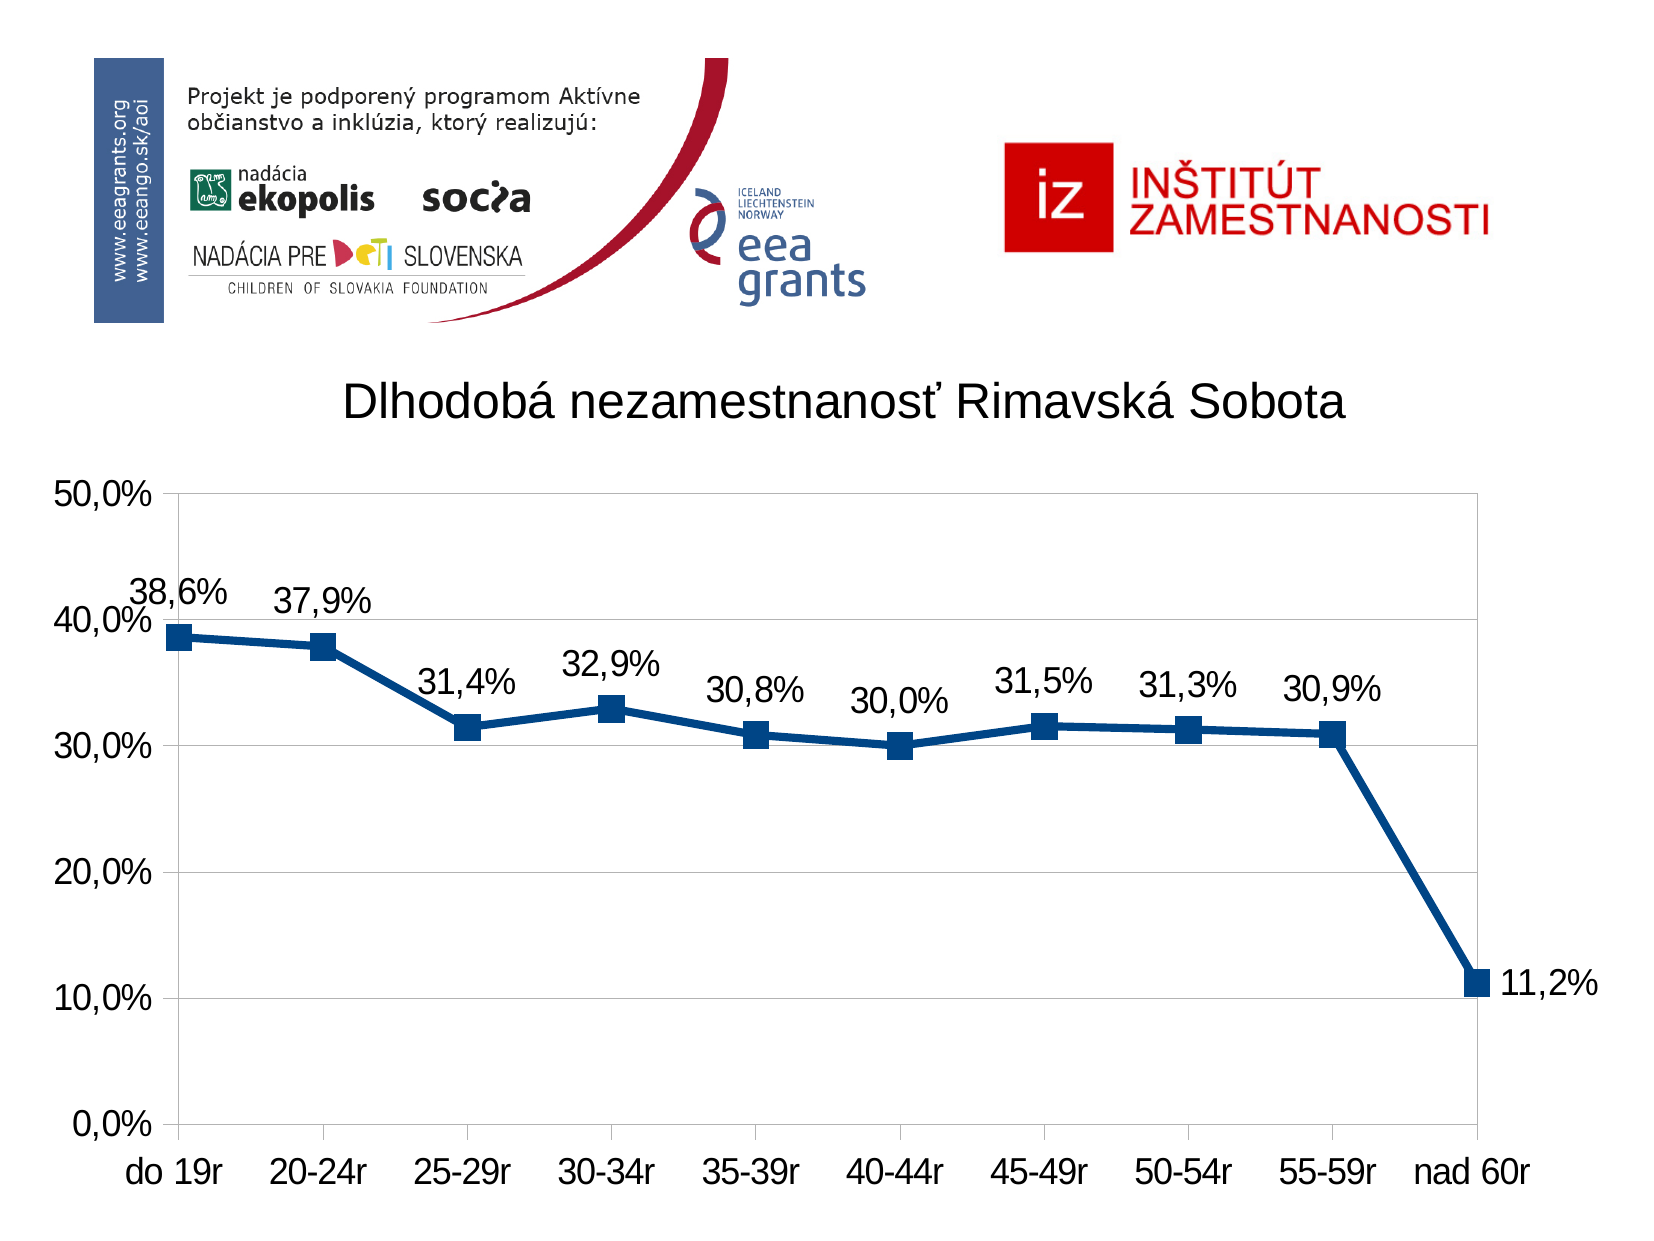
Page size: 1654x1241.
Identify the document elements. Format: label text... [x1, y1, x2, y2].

picture [53, 472, 1601, 1193]
text_box Dlhodobá nezamestnanosť Rimavská Sobota [271, 366, 1418, 437]
picture [94, 58, 887, 324]
picture [944, 47, 1548, 343]
